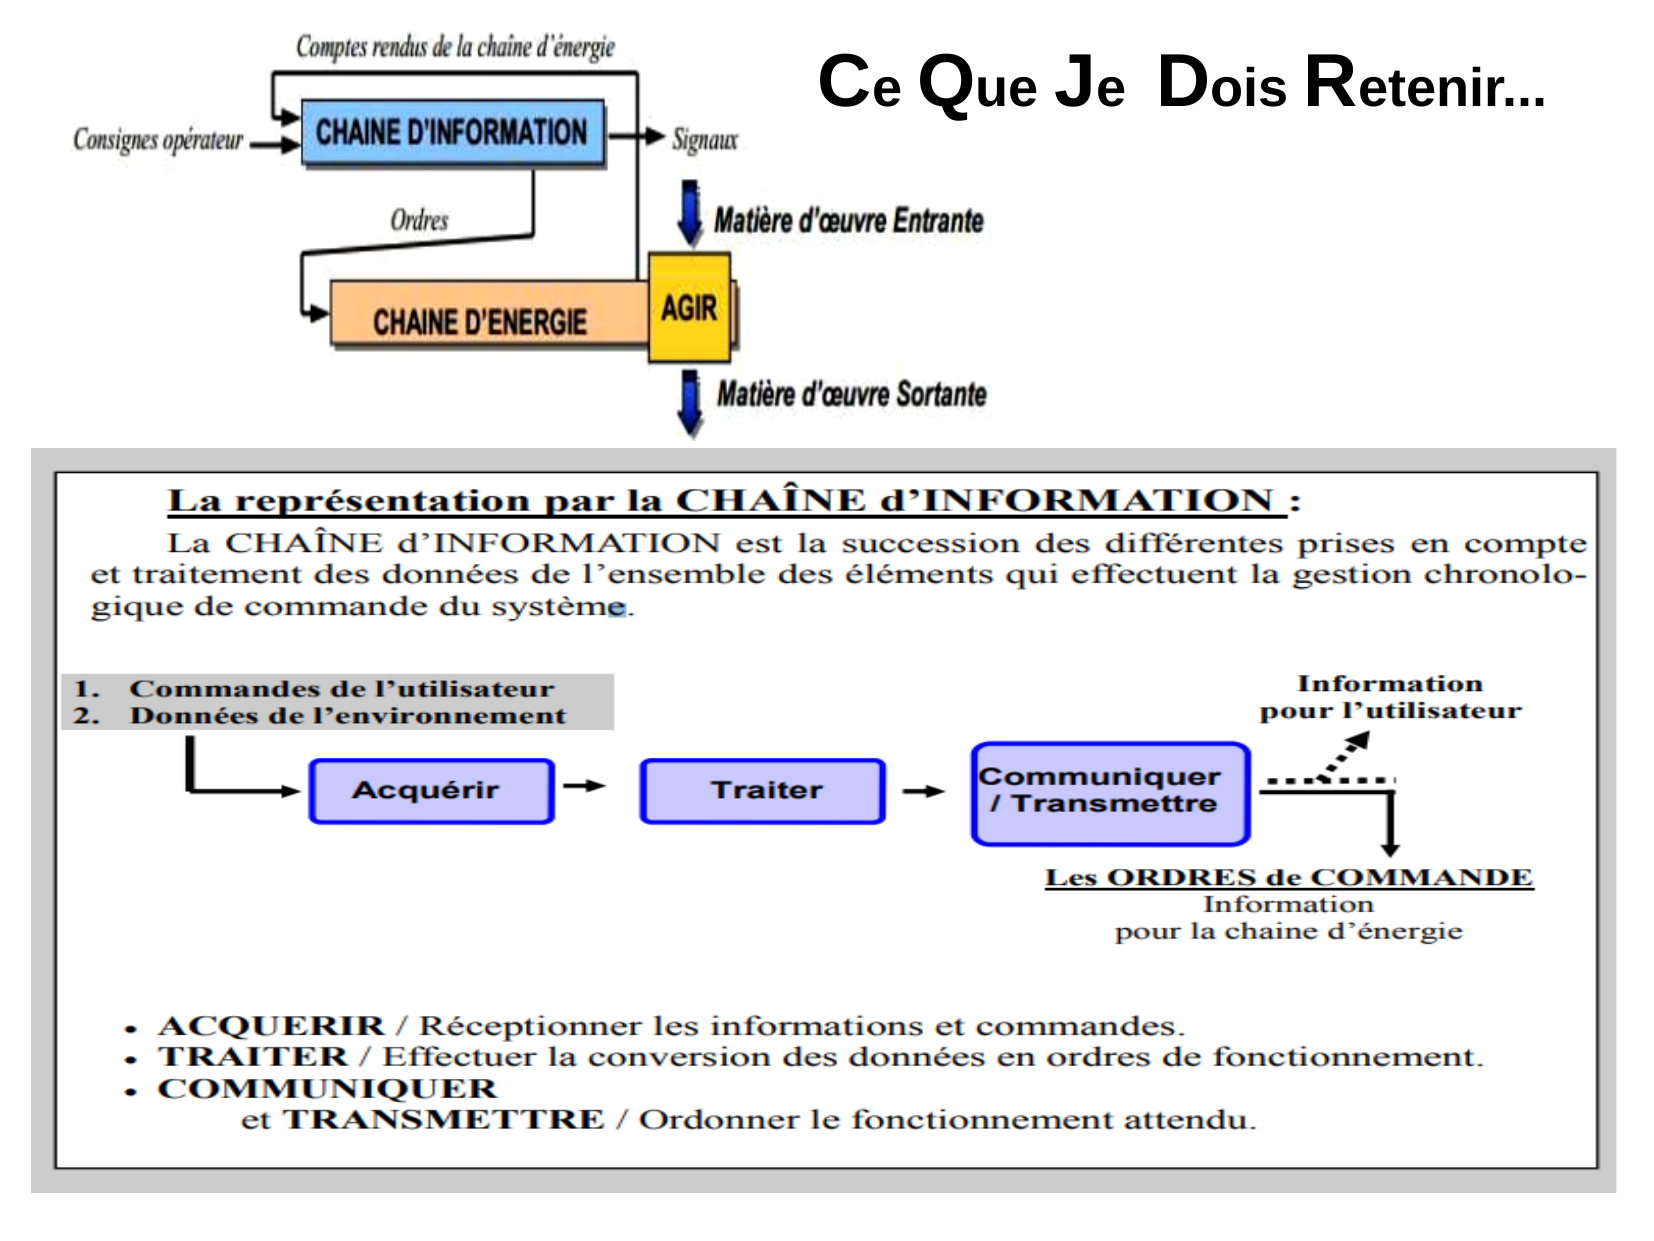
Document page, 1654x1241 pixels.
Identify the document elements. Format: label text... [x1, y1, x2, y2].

text_box Ce Que Je Dois Retenir... [803, 31, 1592, 130]
picture [70, 31, 996, 441]
picture [31, 448, 1619, 1193]
